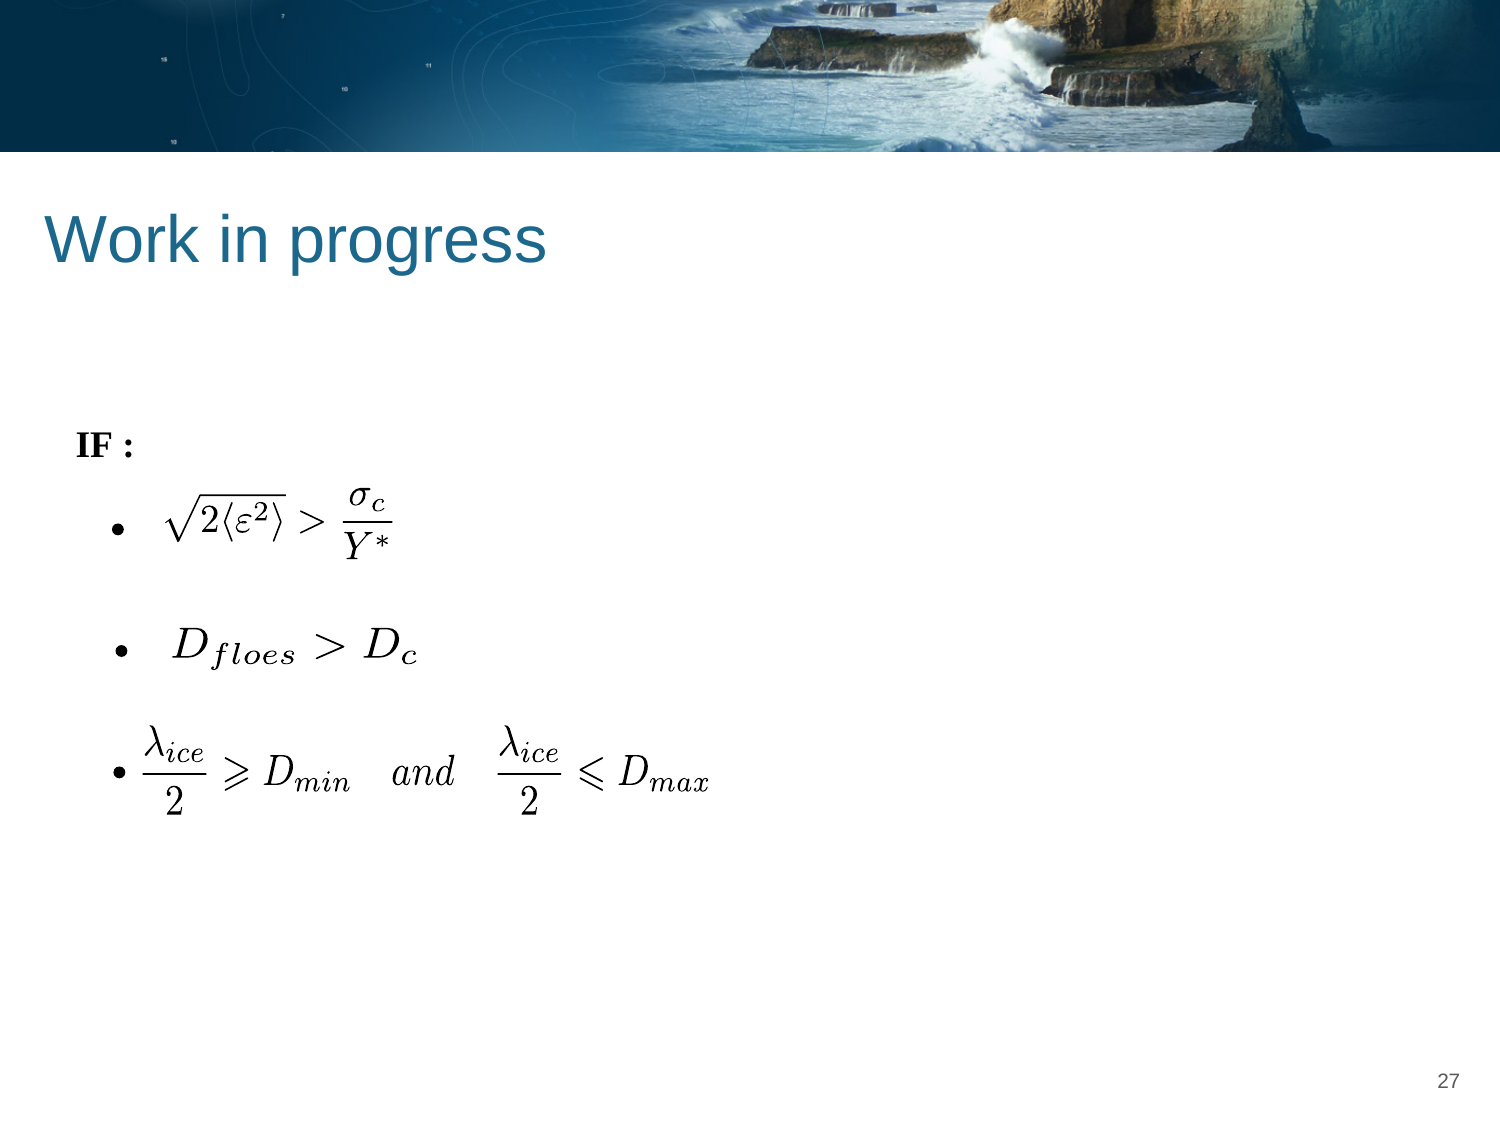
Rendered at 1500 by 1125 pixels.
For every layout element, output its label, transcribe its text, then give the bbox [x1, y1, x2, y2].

text_box IF : [75, 424, 222, 467]
text_box [160, 487, 393, 560]
text_box [115, 645, 128, 657]
text_box [111, 523, 124, 536]
text_box [142, 725, 711, 815]
title Work in progress [29, 147, 1214, 323]
text_box [169, 627, 417, 671]
text_box [113, 766, 126, 779]
picture [0, 0, 1500, 152]
